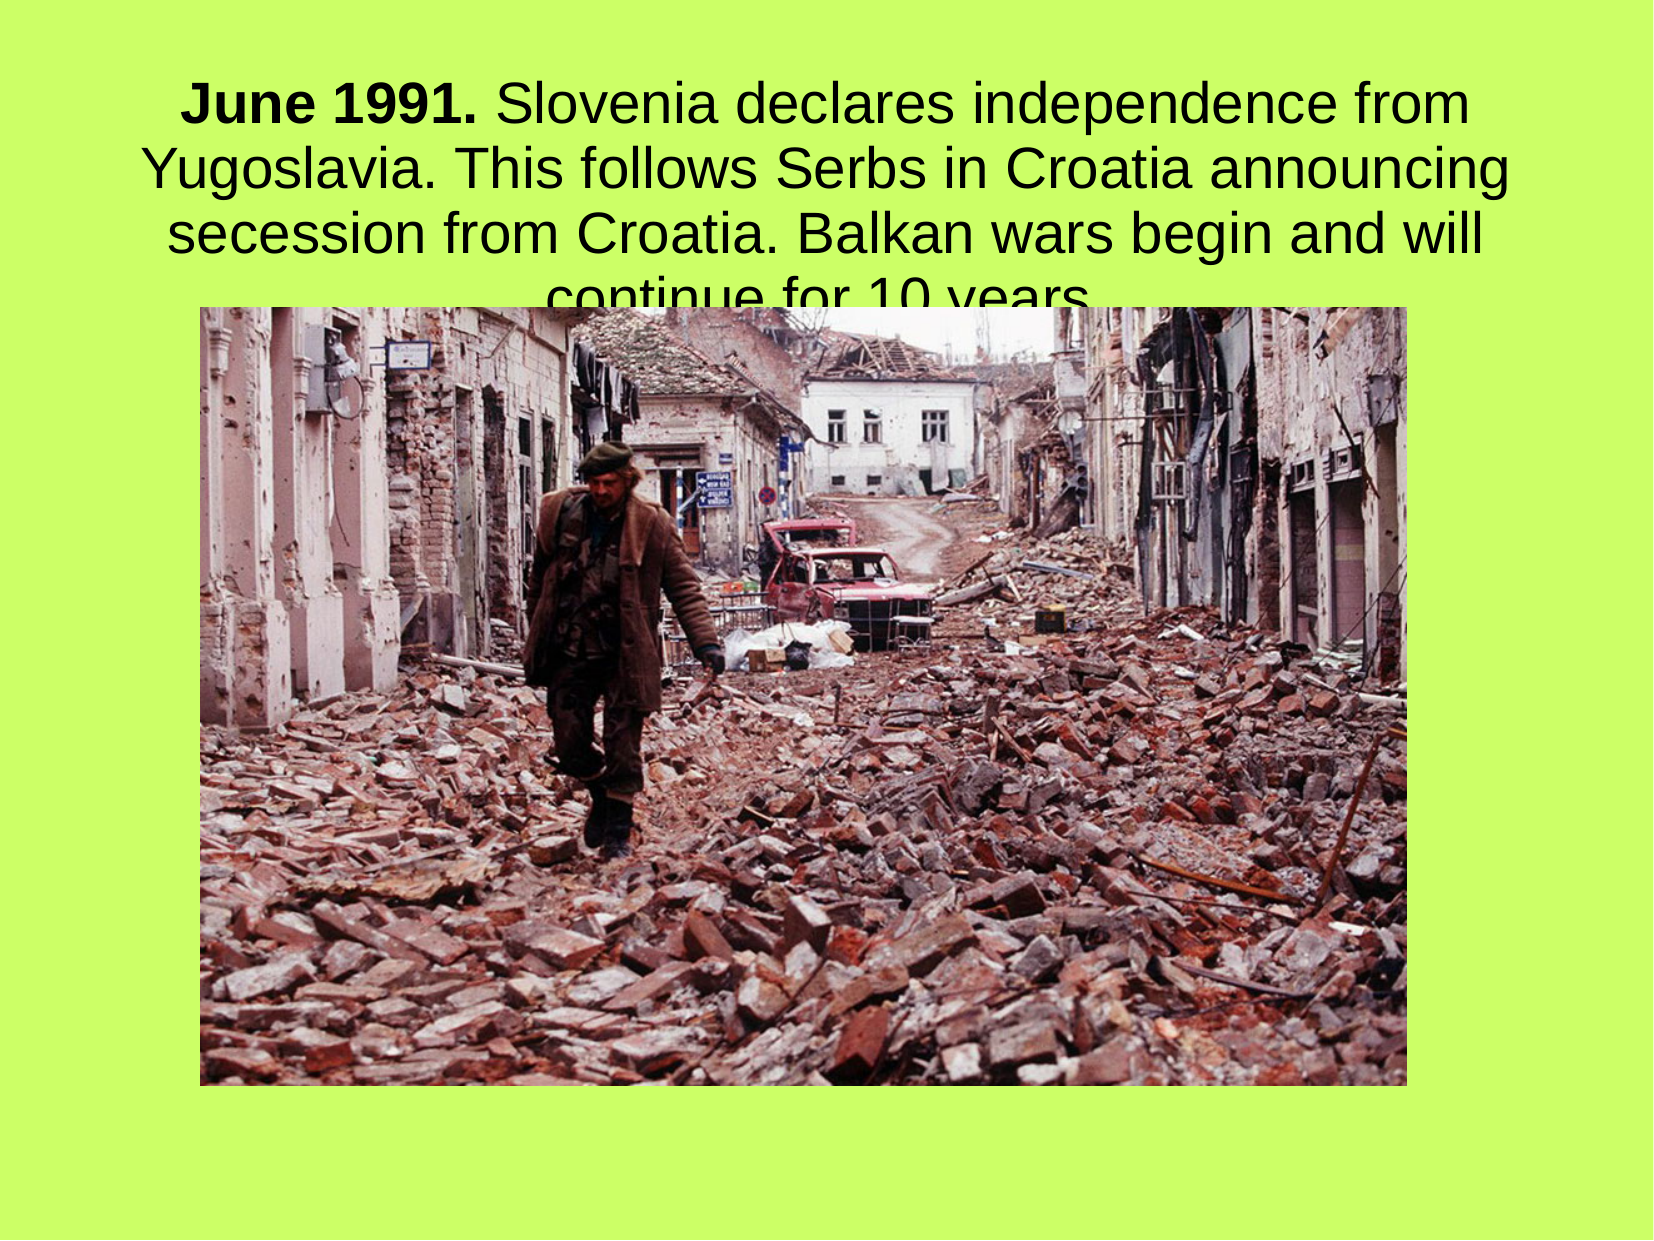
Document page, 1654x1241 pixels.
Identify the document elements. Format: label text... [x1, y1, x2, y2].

title June 1991. Slovenia declares independence from Yugoslavia. This follows Serbs in Croatia announcing secession from Croatia. Balkan wars begin and will continue for 10 years. [82, 46, 1571, 355]
picture [200, 307, 1407, 1086]
